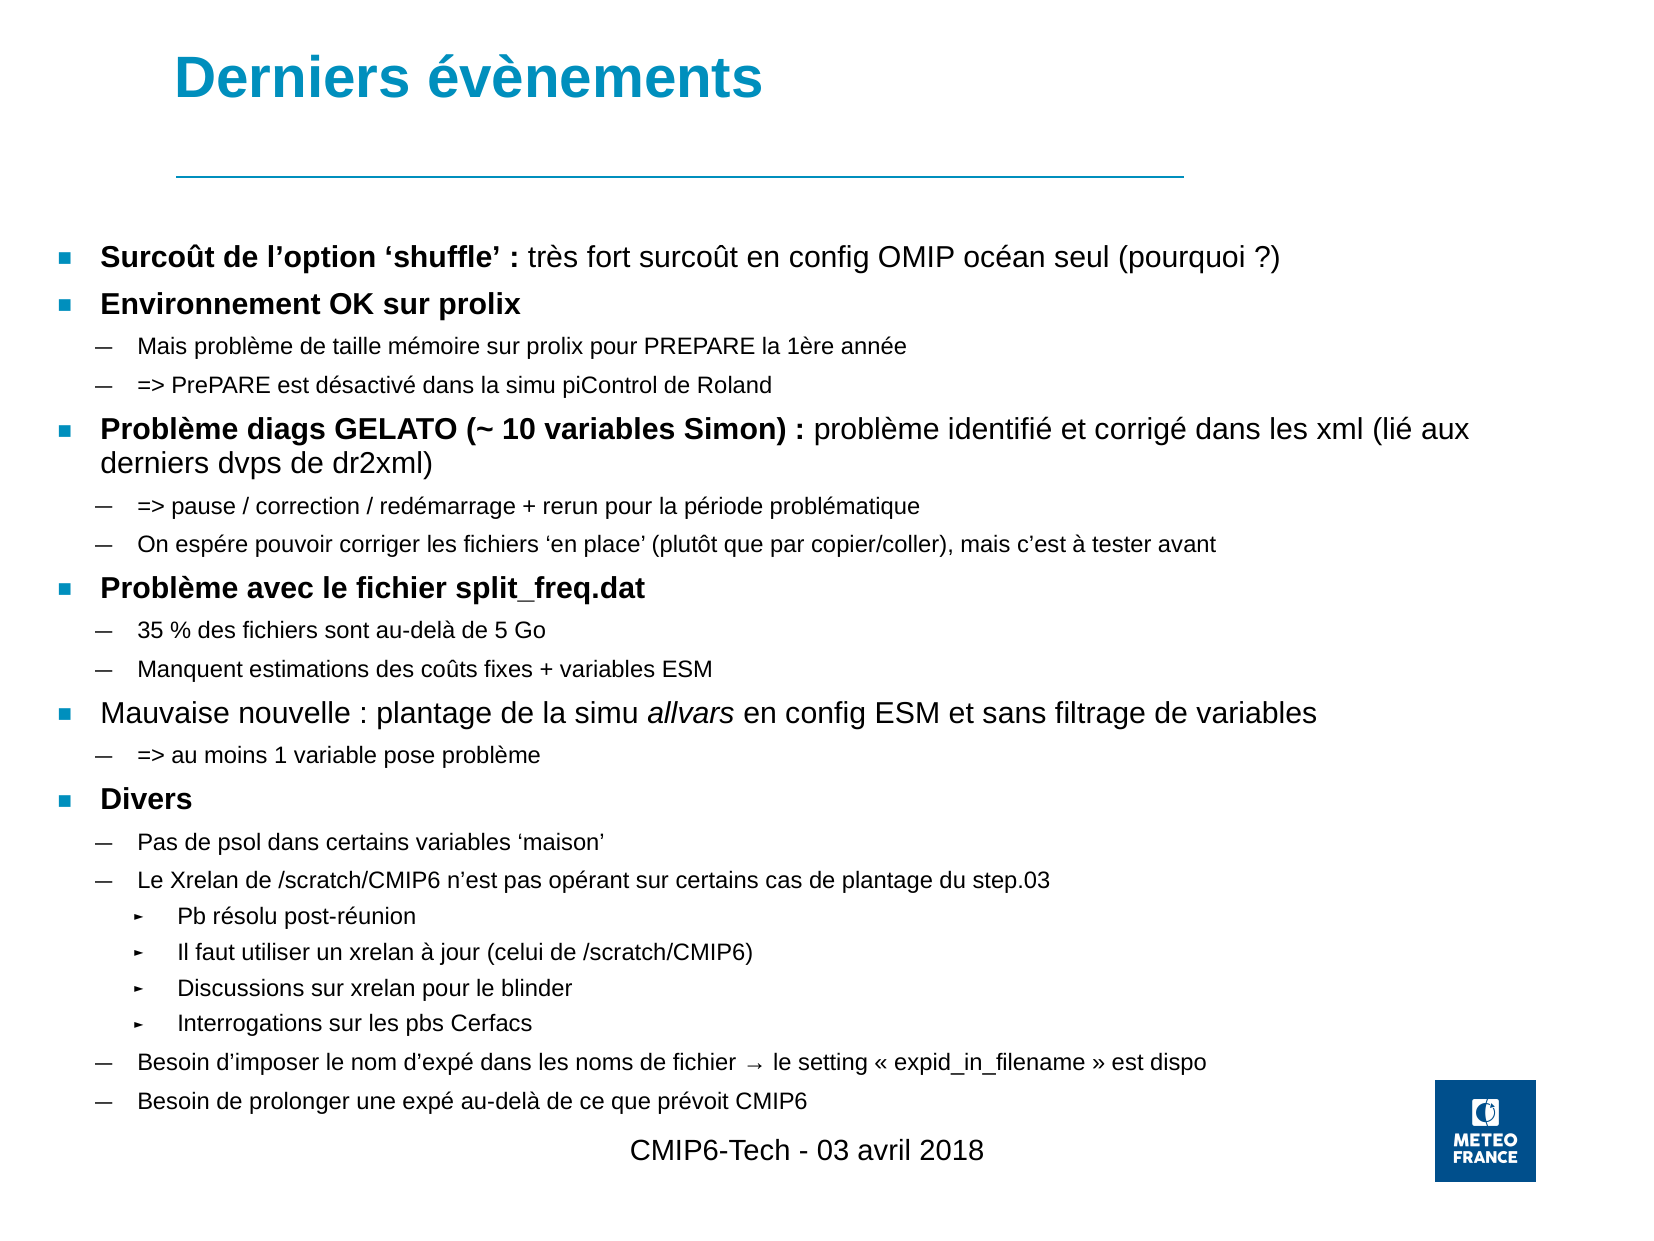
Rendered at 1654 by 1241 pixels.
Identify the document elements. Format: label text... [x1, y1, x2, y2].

title Derniers évènements [174, 0, 1654, 156]
picture [1435, 1123, 1536, 1182]
list Surcoût de l’option ‘shuffle’ : très fort surcoût en config OMIP océan seul (pourquoi ?) Environnement OK sur prolix Mais problème de taille mémoire sur prolix pour PREPARE la 1ère année => PrePARE est désactivé dans la simu piControl de Roland Problème diags GELATO (~ 10 variables Simon) : problème identifié et corrigé dans les xml (lié aux derniers dvps de dr2xml) => pause / correction / redémarrage + rerun pour la période problématique On espére pouvoir corriger les fichiers ‘en place’ (plutôt que par copier/coller), mais c’est à tester avant Problème avec le fichier split_freq.dat 35 % des fichiers sont au-delà de 5 Go Manquent estimations des coûts fixes + variables ESM Mauvaise nouvelle : plantage de la simu allvars en config ESM et sans filtrage de variables => au moins 1 variable pose problème Divers Pas de psol dans certains variables ‘maison’ Le Xrelan de /scratch/CMIP6 n’est pas opérant sur certains cas de plantage du step.03 Pb résolu post-réunion Il faut utiliser un xrelan à jour (celui de /scratch/CMIP6) Discussions sur xrelan pour le blinder Interrogations sur les pbs Cerfacs Besoin d’imposer le nom d’expé dans les noms de fichier → le setting « expid_in_filename » est dispo Besoin de prolonger une expé au-delà de ce que prévoit CMIP6 [48, 239, 1557, 1123]
